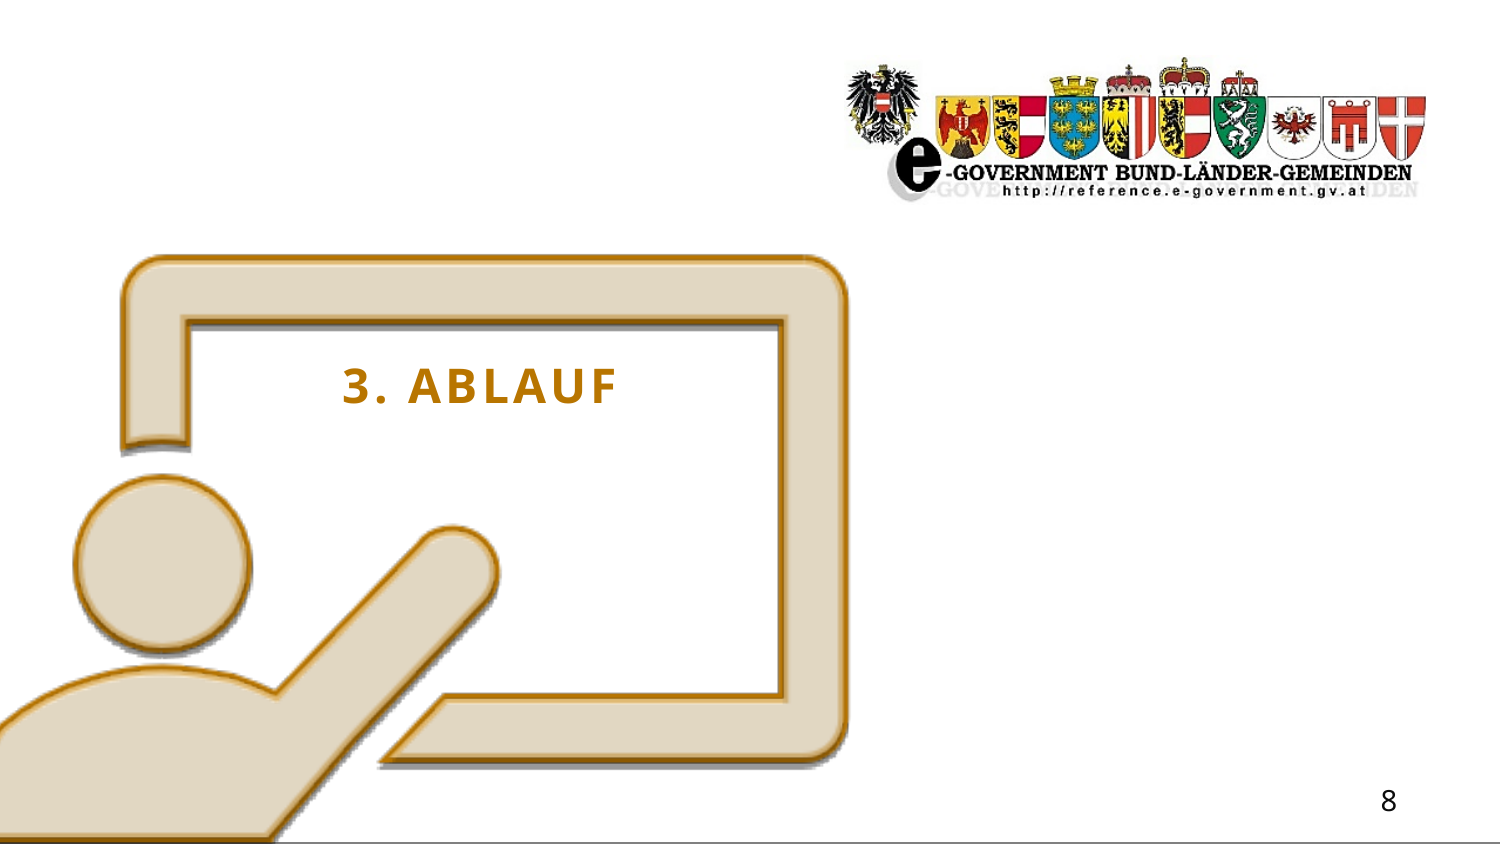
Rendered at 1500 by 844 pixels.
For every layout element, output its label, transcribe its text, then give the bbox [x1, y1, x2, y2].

picture [0, 0, 1500, 844]
text_box 3. ABLAUF [188, 348, 772, 421]
slide_number <number> [1239, 785, 1398, 819]
